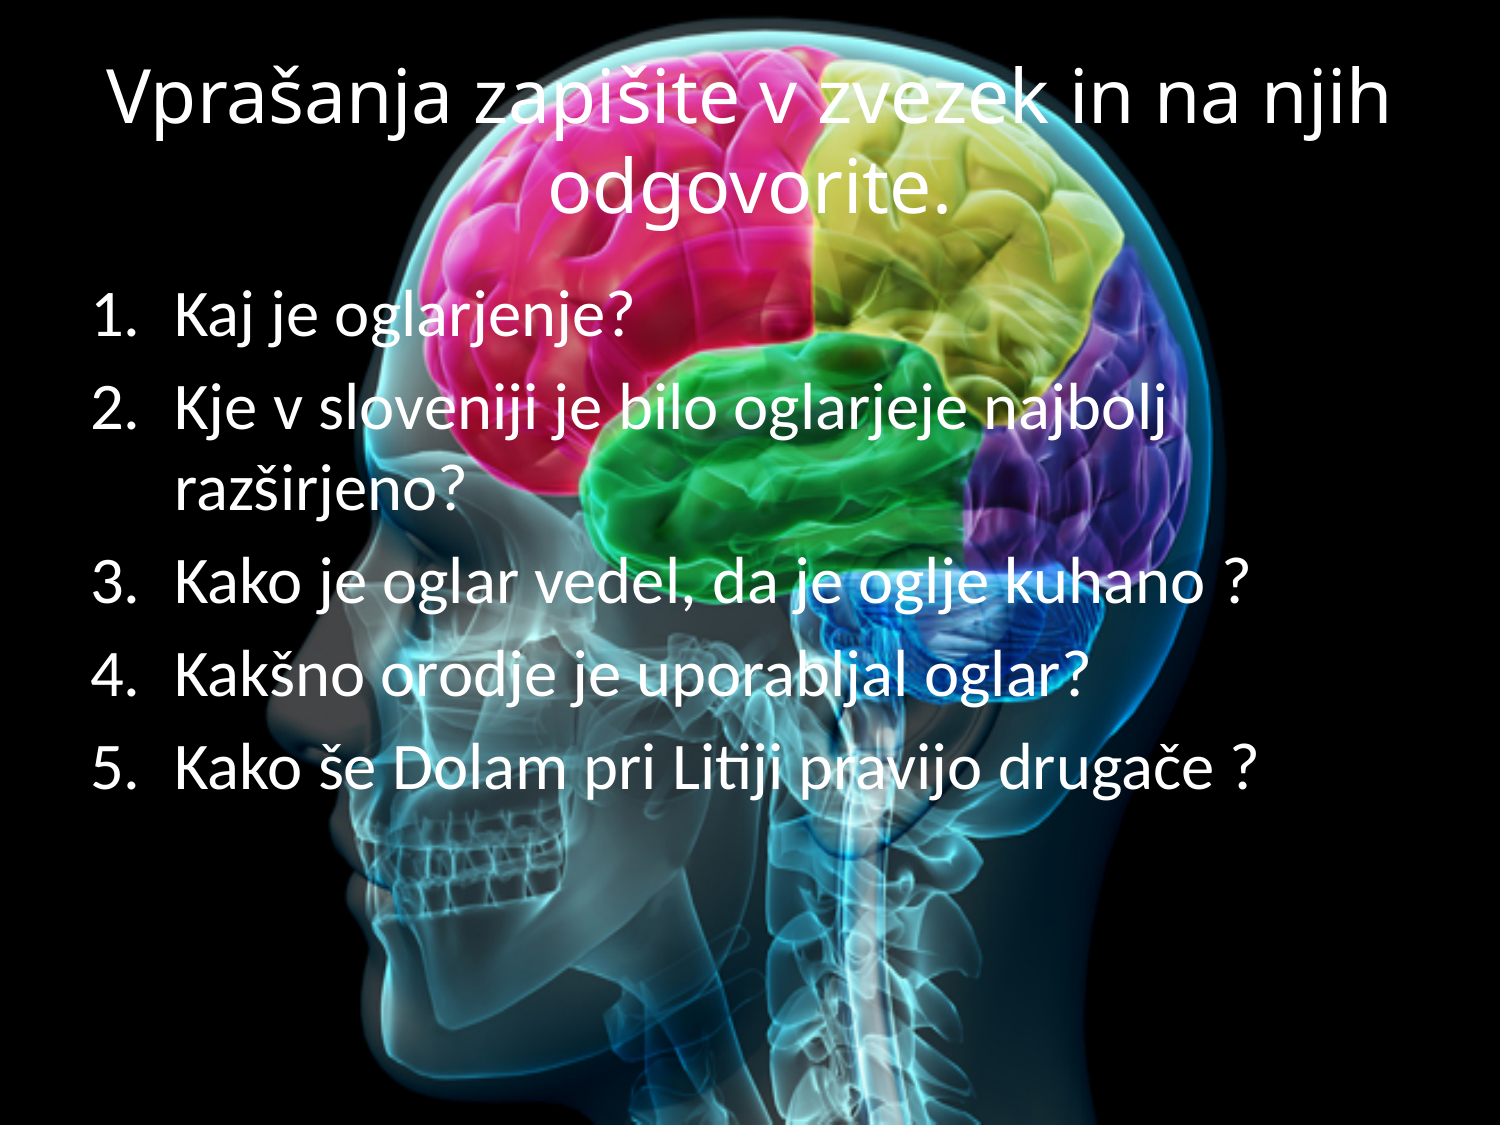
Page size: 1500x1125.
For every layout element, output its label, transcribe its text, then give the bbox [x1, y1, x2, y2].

picture [0, 0, 1500, 1125]
list Kaj je oglarjenje? Kje v sloveniji je bilo oglarjeje najbolj razširjeno? Kako je oglar vedel, da je oglje kuhano ? Kakšno orodje je uporabljal oglar? Kako še Dolam pri Litiji pravijo drugače ? [75, 262, 1425, 1005]
title Vprašanja zapišite v zvezek in na njih odgovorite. [75, 45, 1425, 233]
